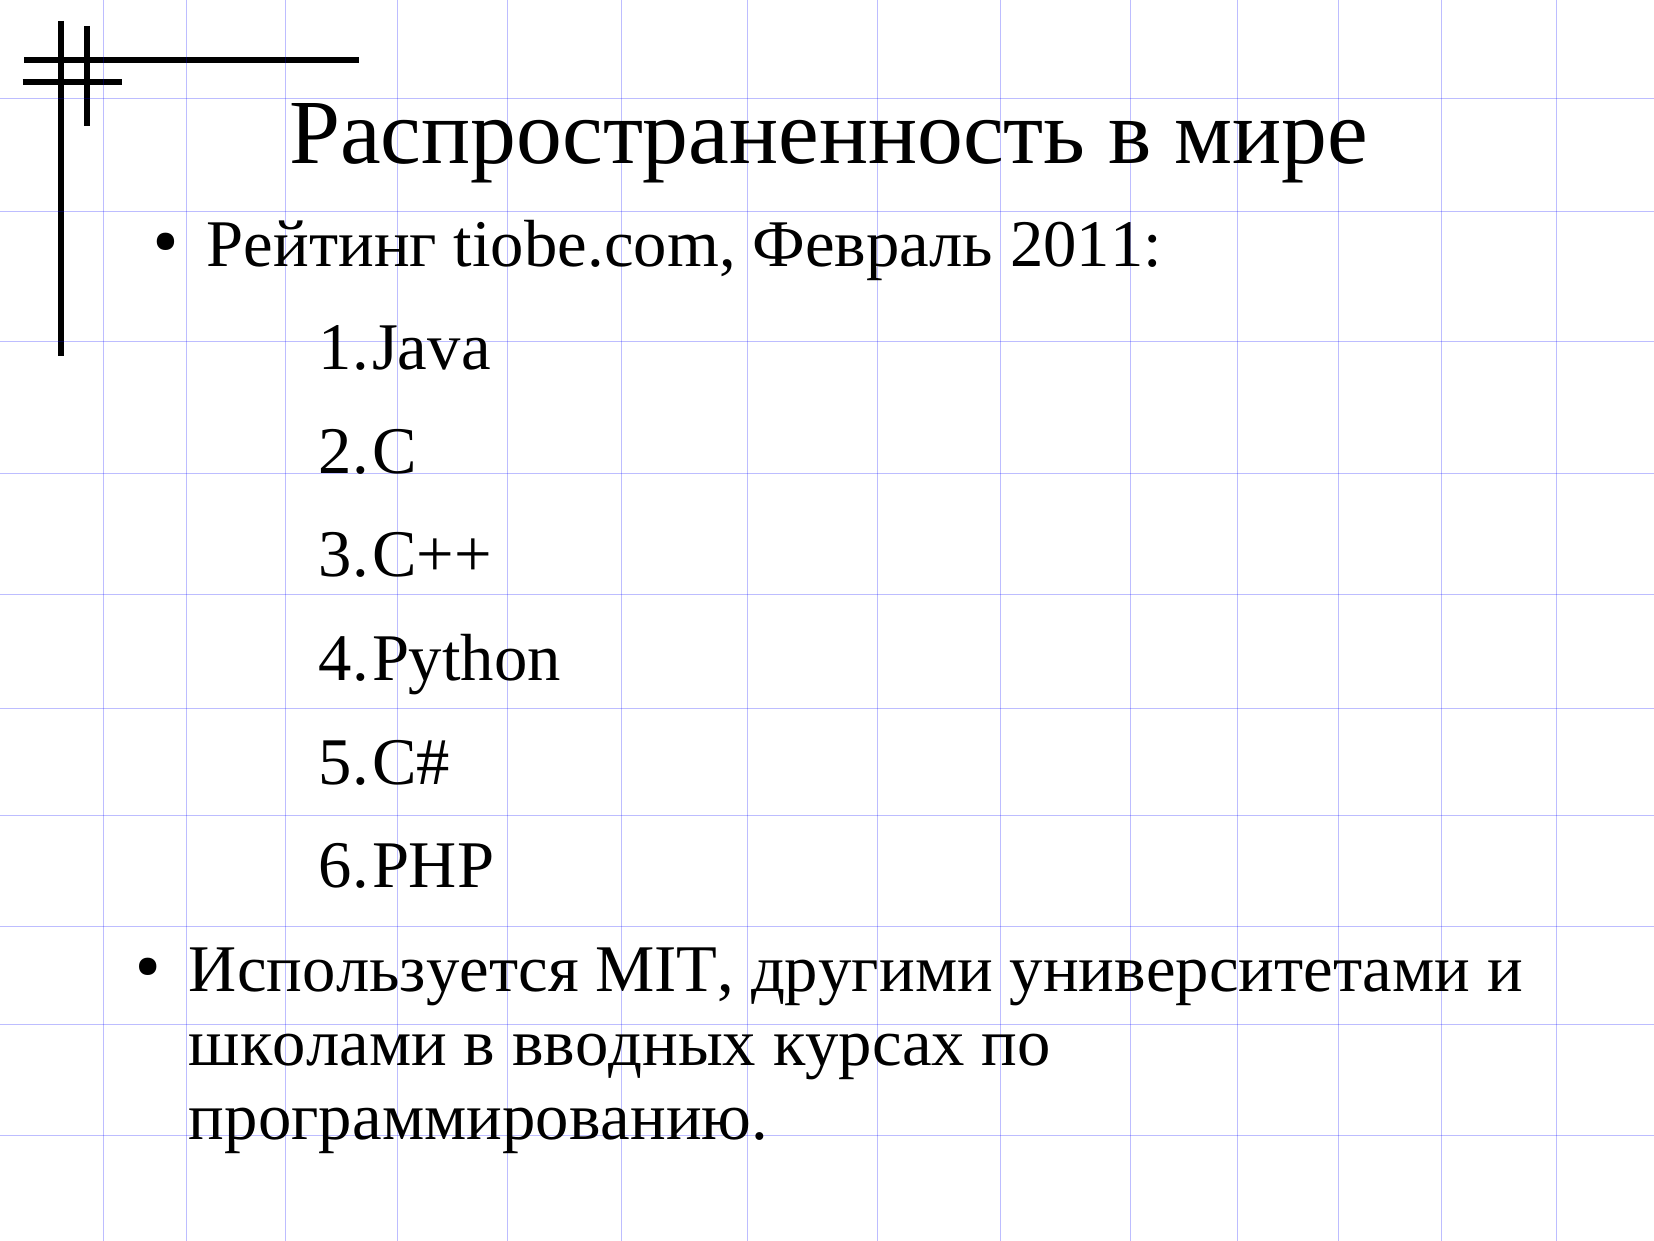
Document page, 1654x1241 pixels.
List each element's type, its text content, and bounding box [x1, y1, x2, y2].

list Рейтинг tiobe.com, Февраль 2011: Java C C++ Python C# PHP Используется MIT, другими университетами и школами в вводных курсах по программированию. [118, 206, 1531, 1154]
title Распространенность в мире [123, 29, 1536, 237]
